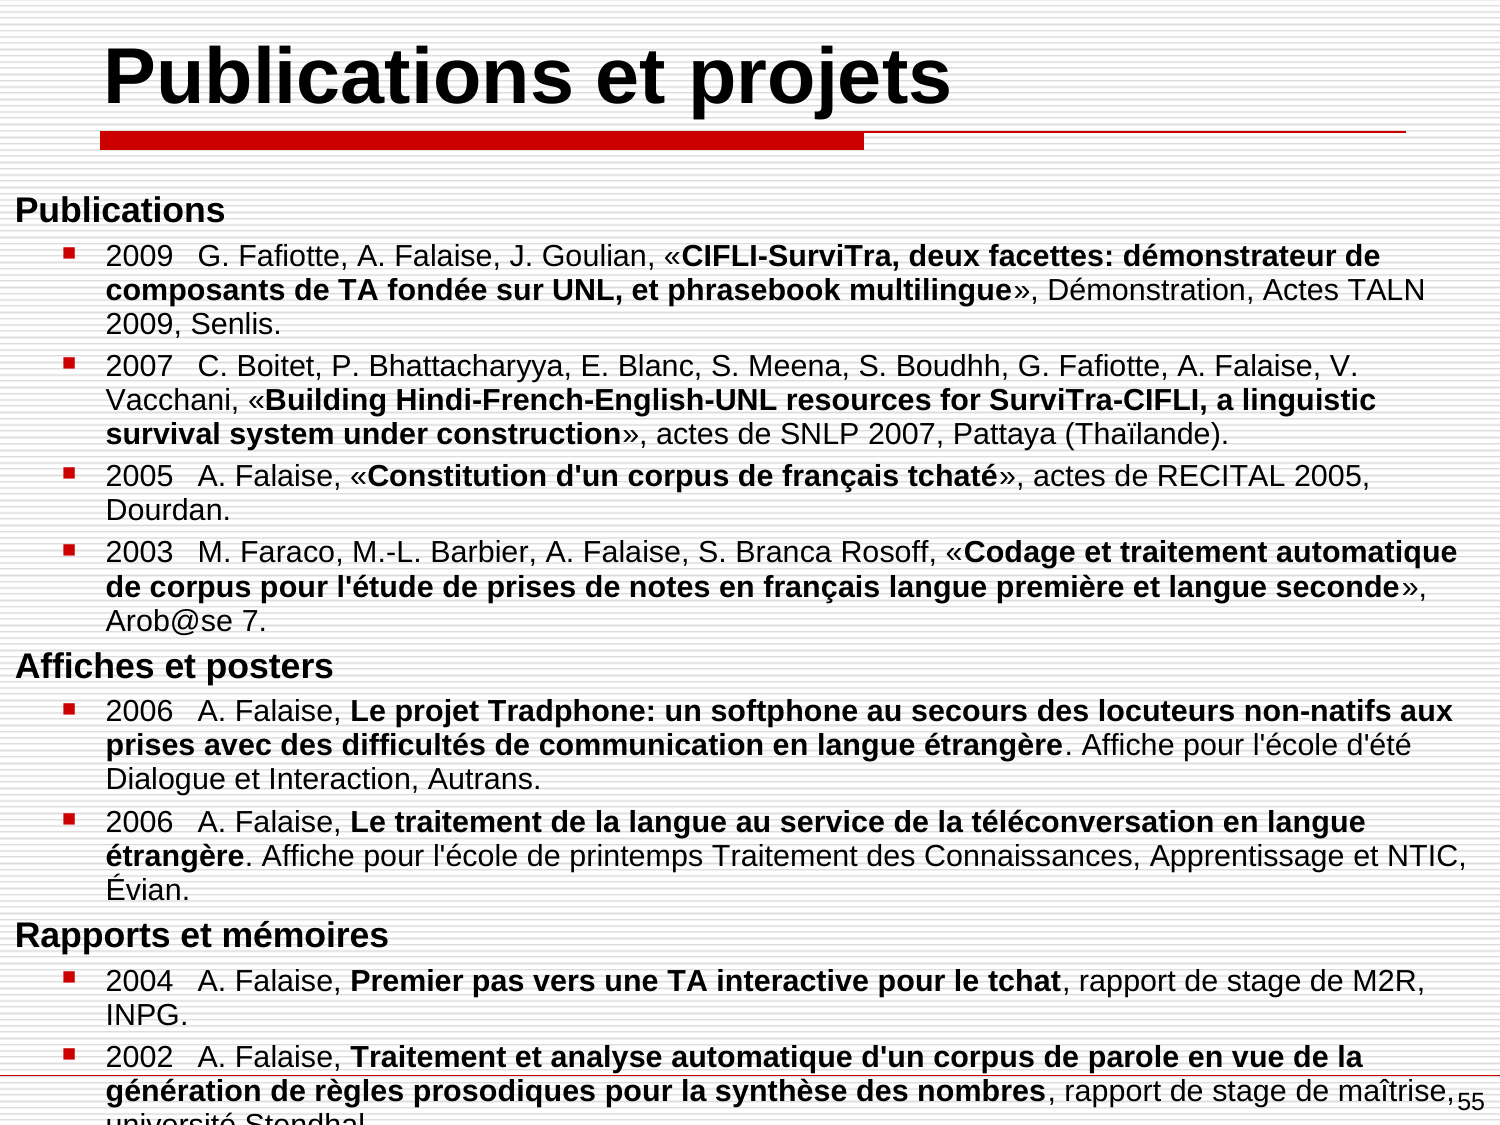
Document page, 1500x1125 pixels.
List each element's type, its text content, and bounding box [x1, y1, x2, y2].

list Publications 2009 G. Fafiotte, A. Falaise, J. Goulian, «CIFLI-SurviTra, deux facettes: démonstrateur de composants de TA fondée sur UNL, et phrasebook multilingue», Démonstration, Actes TALN 2009, Senlis. 2007 C. Boitet, P. Bhattacharyya, E. Blanc, S. Meena, S. Boudhh, G. Fafiotte, A. Falaise, V. Vacchani, «Building Hindi-French-English-UNL resources for SurviTra-CIFLI, a linguistic survival system under construction», actes de SNLP 2007, Pattaya (Thaïlande). 2005 A. Falaise, «Constitution d'un corpus de français tchaté», actes de RECITAL 2005, Dourdan. 2003 M. Faraco, M.-L. Barbier, A. Falaise, S. Branca Rosoff, «Codage et traitement automatique de corpus pour l'étude de prises de notes en français langue première et langue seconde», Arob@se 7. Affiches et posters 2006 A. Falaise, Le projet Tradphone: un softphone au secours des locuteurs non-natifs aux prises avec des difficultés de communication en langue étrangère. Affiche pour l'école d'été Dialogue et Interaction, Autrans. 2006 A. Falaise, Le traitement de la langue au service de la téléconversation en langue étrangère. Affiche pour l'école de printemps Traitement des Connaissances, Apprentissage et NTIC, Évian. Rapports et mémoires 2004 A. Falaise, Premier pas vers une TA interactive pour le tchat, rapport de stage de M2R, INPG. 2002 A. Falaise, Traitement et analyse automatique d'un corpus de parole en vue de la génération de règles prosodiques pour la synthèse des nombres, rapport de stage de maîtrise, université Stendhal. Projets 2007-2009 CIFLI-SurviTra (LIG - Laboratoire d'Informatique de Grenoble / IIT - Indian Institute of Technology) 2008-2009 Scientext (LIDILEM - Laboratoire de Linguistique et Didactique des Langues Étrangères et Maternelles) [0, 183, 1500, 1125]
picture [0, 0, 1500, 183]
title Publications et projets [88, 24, 1418, 129]
